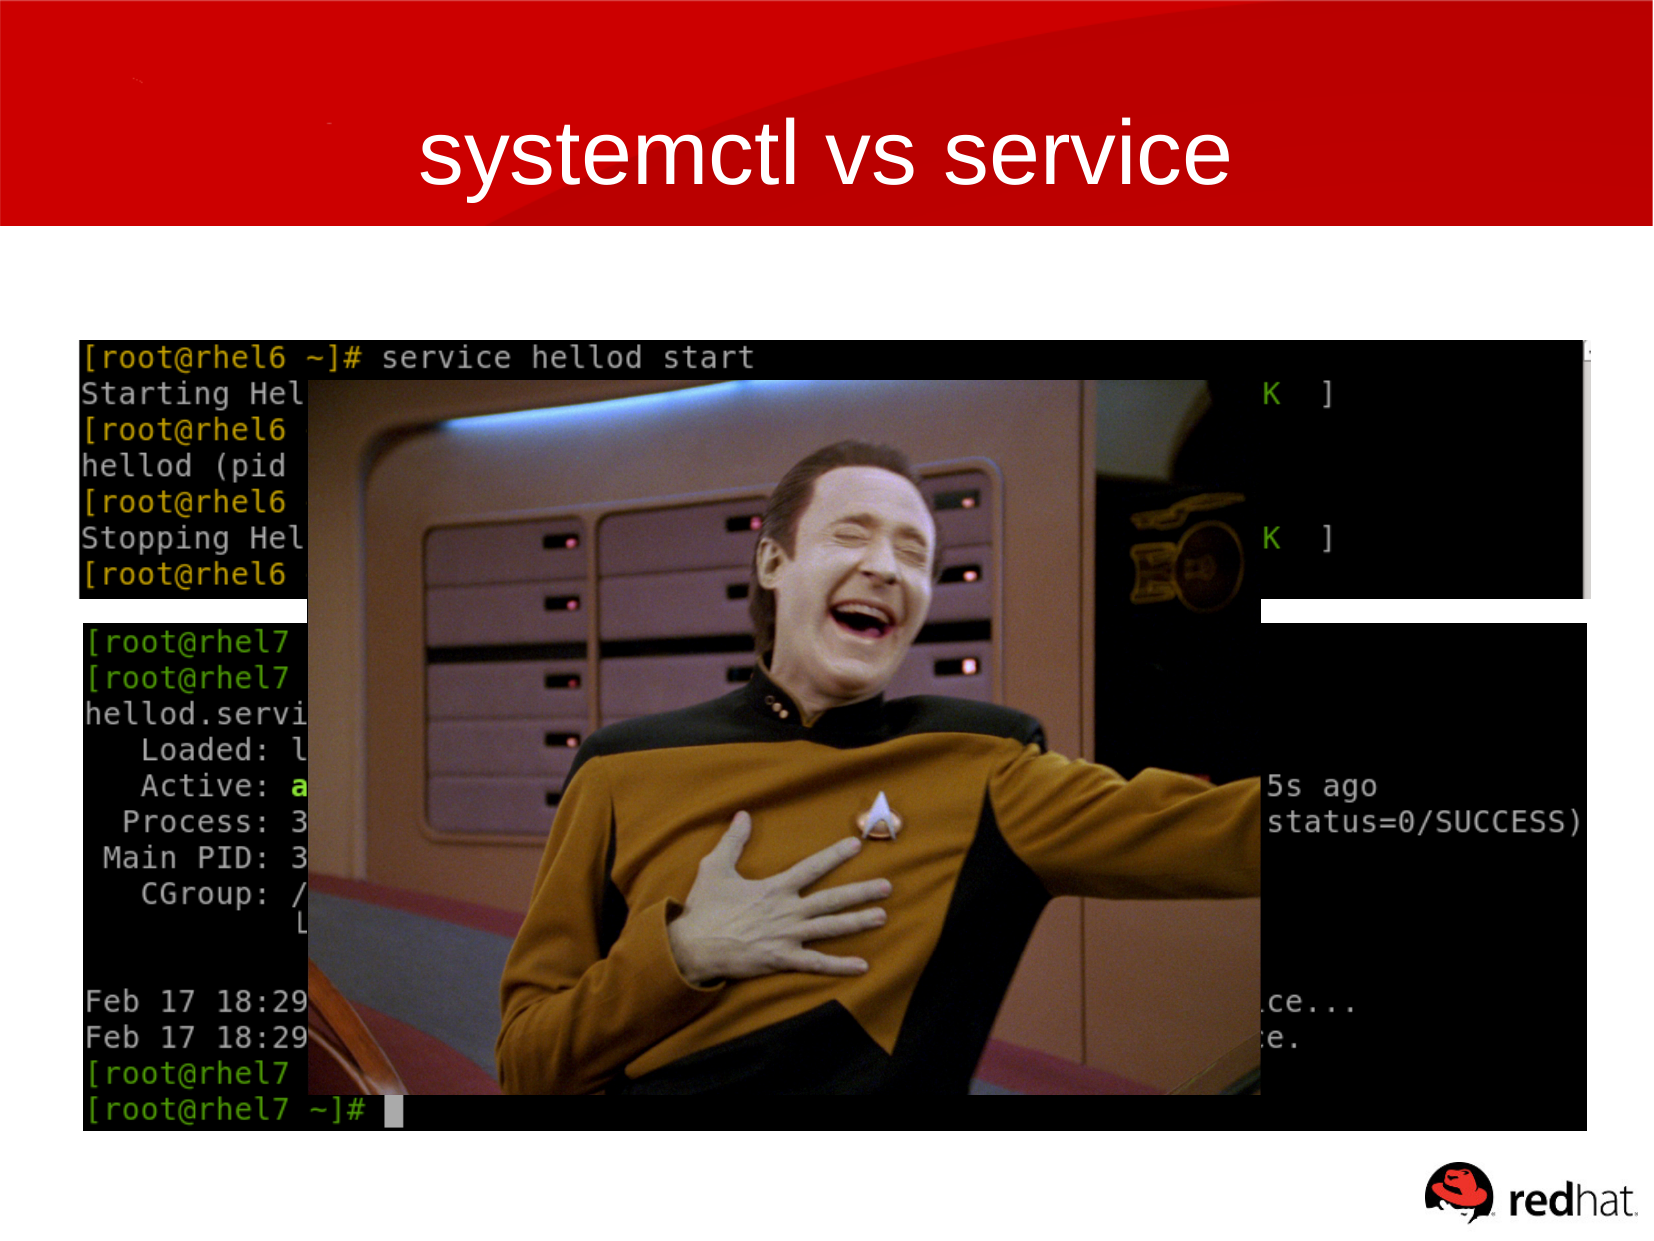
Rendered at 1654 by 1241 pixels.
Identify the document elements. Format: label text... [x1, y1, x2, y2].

picture [78, 340, 1591, 1131]
picture [0, 0, 1653, 226]
picture [1425, 1162, 1638, 1232]
title systemctl vs service [82, 49, 1571, 257]
